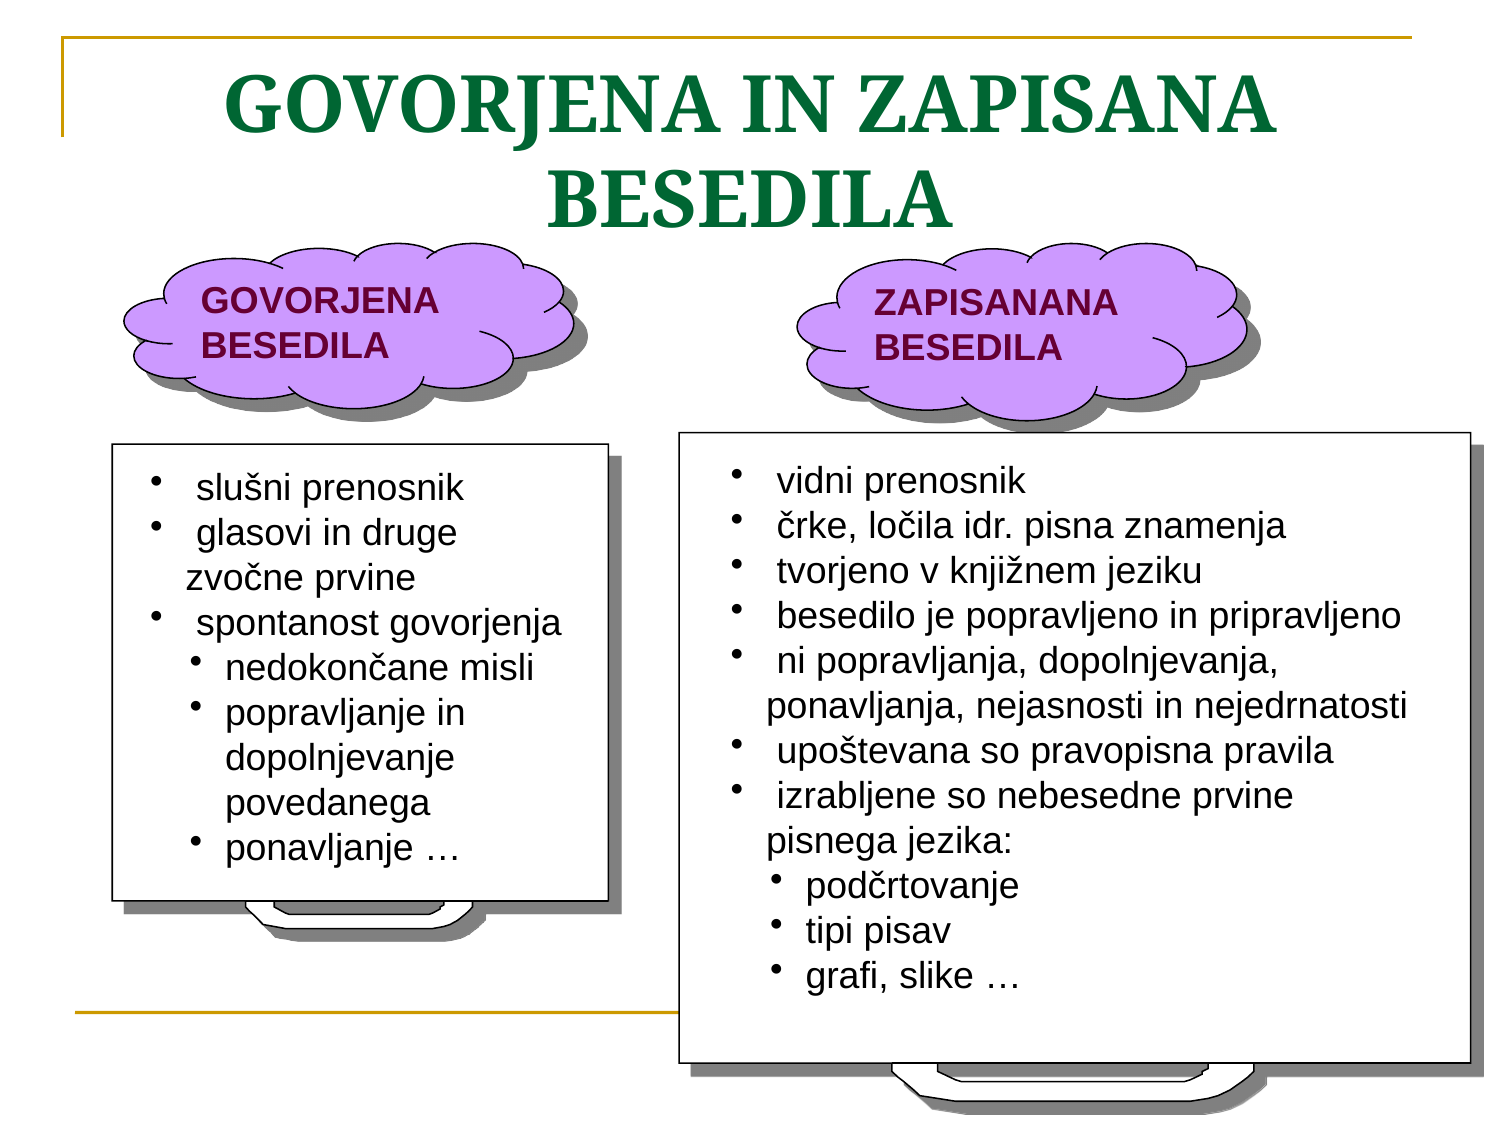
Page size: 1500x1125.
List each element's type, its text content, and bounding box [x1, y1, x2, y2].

text_box vidni prenosnik črke, ločila idr. pisna znamenja tvorjeno v knjižnem jeziku besedilo je popravljeno in pripravljeno ni popravljanja, dopolnjevanja, ponavljanja, nejasnosti in nejedrnatosti upoštevana so pravopisna pravila izrabljene so nebesedne prvine pisnega jezika: podčrtovanje tipi pisav grafi, slike … [679, 432, 1471, 1102]
text_box GOVORJENA BESEDILA [123, 243, 574, 409]
title GOVORJENA IN ZAPISANA BESEDILA [75, 45, 1425, 233]
text_box ZAPISANANA BESEDILA [797, 243, 1247, 421]
text_box slušni prenosnik glasovi in druge zvočne prvine spontanost govorjenja nedokončane misli popravljanje in dopolnjevanje povedanega ponavljanje … [112, 444, 609, 929]
